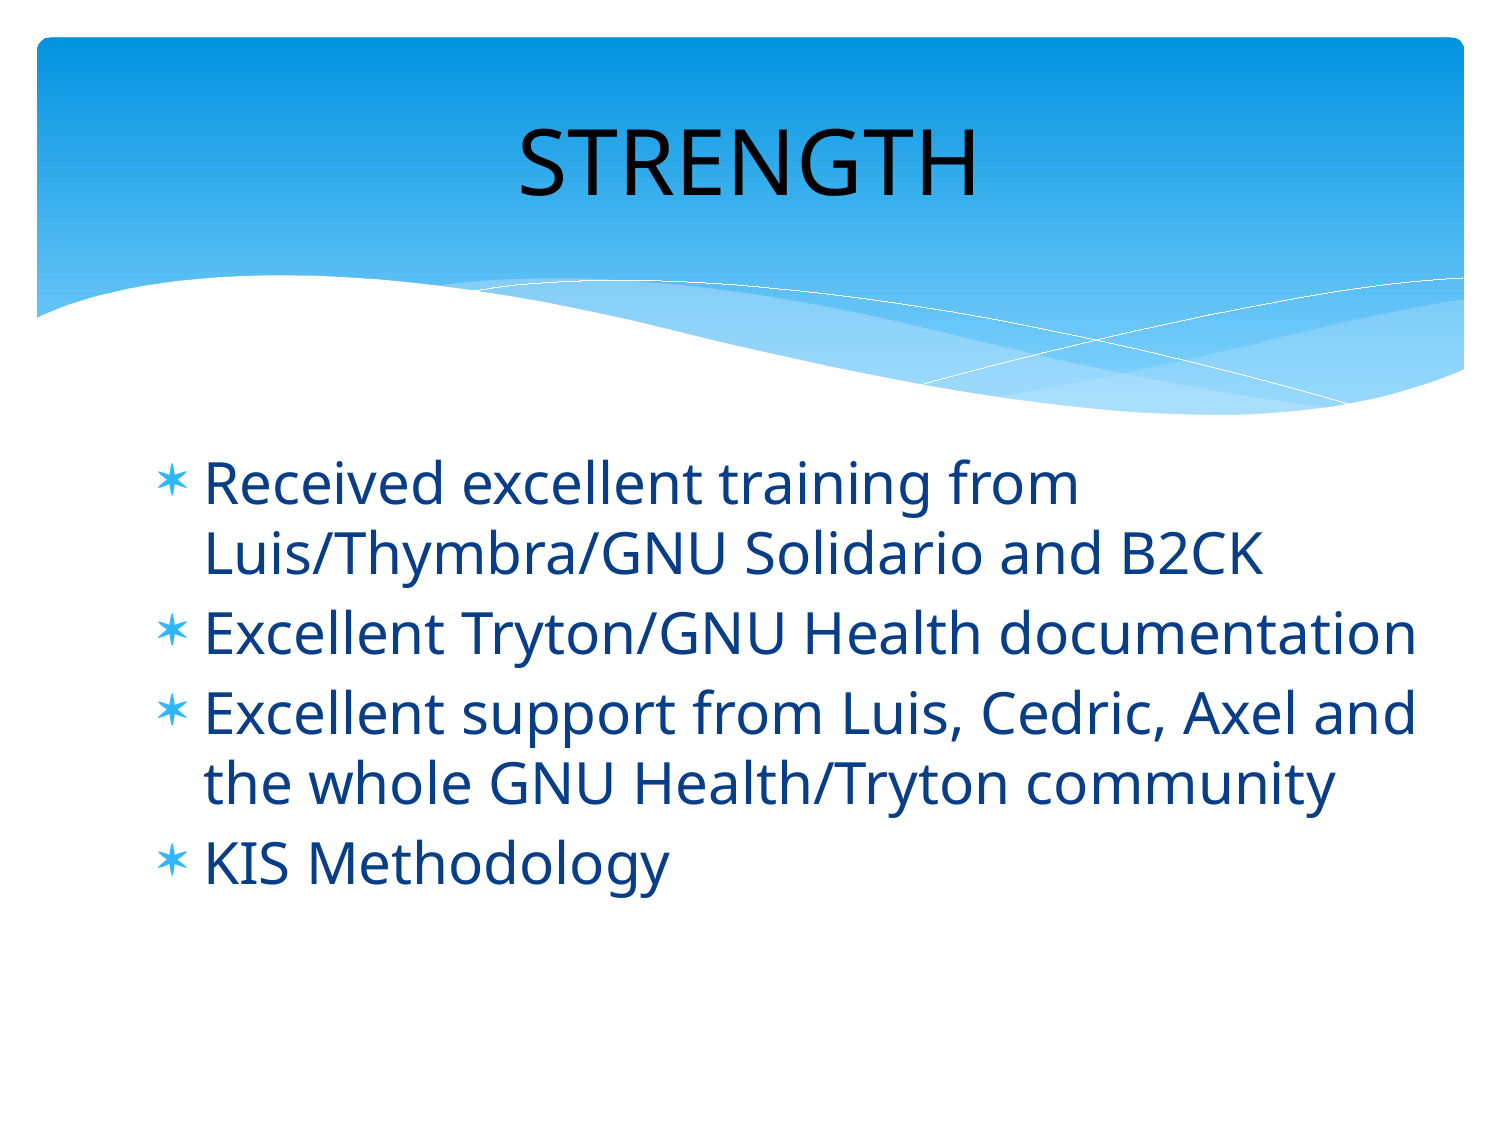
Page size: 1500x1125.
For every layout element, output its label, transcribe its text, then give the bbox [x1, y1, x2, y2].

title STRENGTH [75, 55, 1425, 261]
list Received excellent training from Luis/Thymbra/GNU Solidario and B2CK Excellent Tryton/GNU Health documentation Excellent support from Luis, Cedric, Axel and the whole GNU Health/Tryton community KIS Methodology [143, 438, 1441, 1066]
